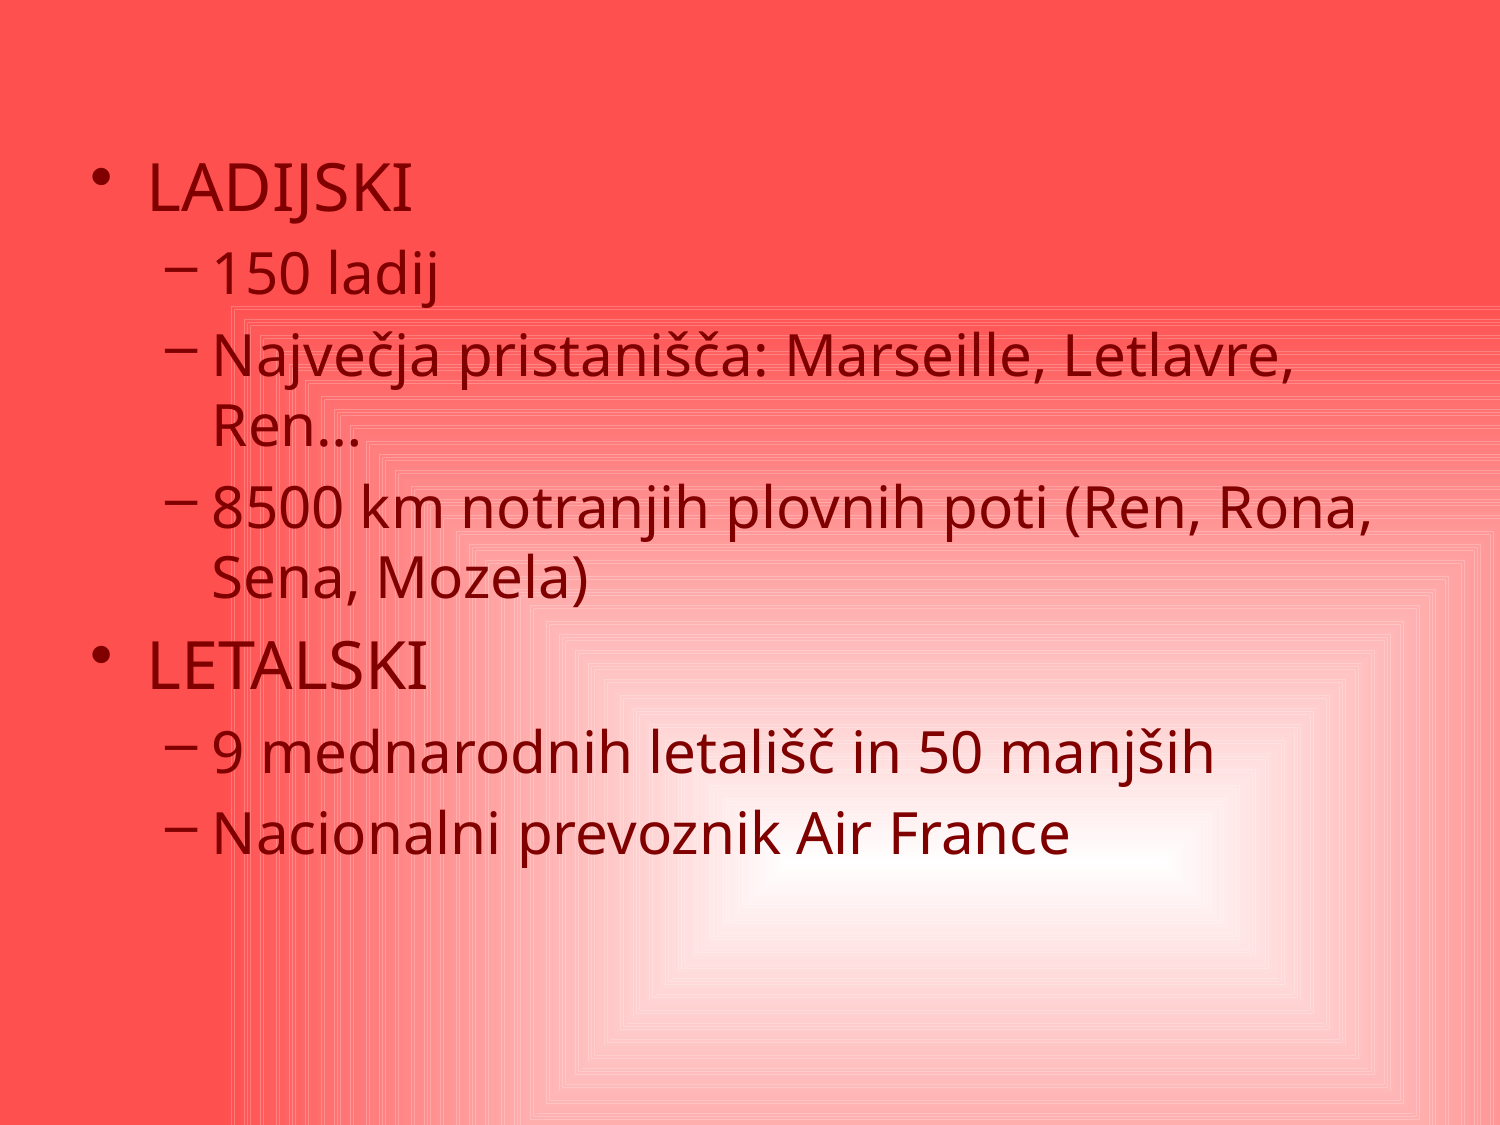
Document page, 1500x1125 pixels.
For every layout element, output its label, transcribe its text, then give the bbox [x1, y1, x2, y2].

list LADIJSKI 150 ladij Največja pristanišča: Marseille, Letlavre, Ren… 8500 km notranjih plovnih poti (Ren, Rona, Sena, Mozela) LETALSKI 9 mednarodnih letališč in 50 manjših Nacionalni prevoznik Air France [75, 137, 1425, 1005]
